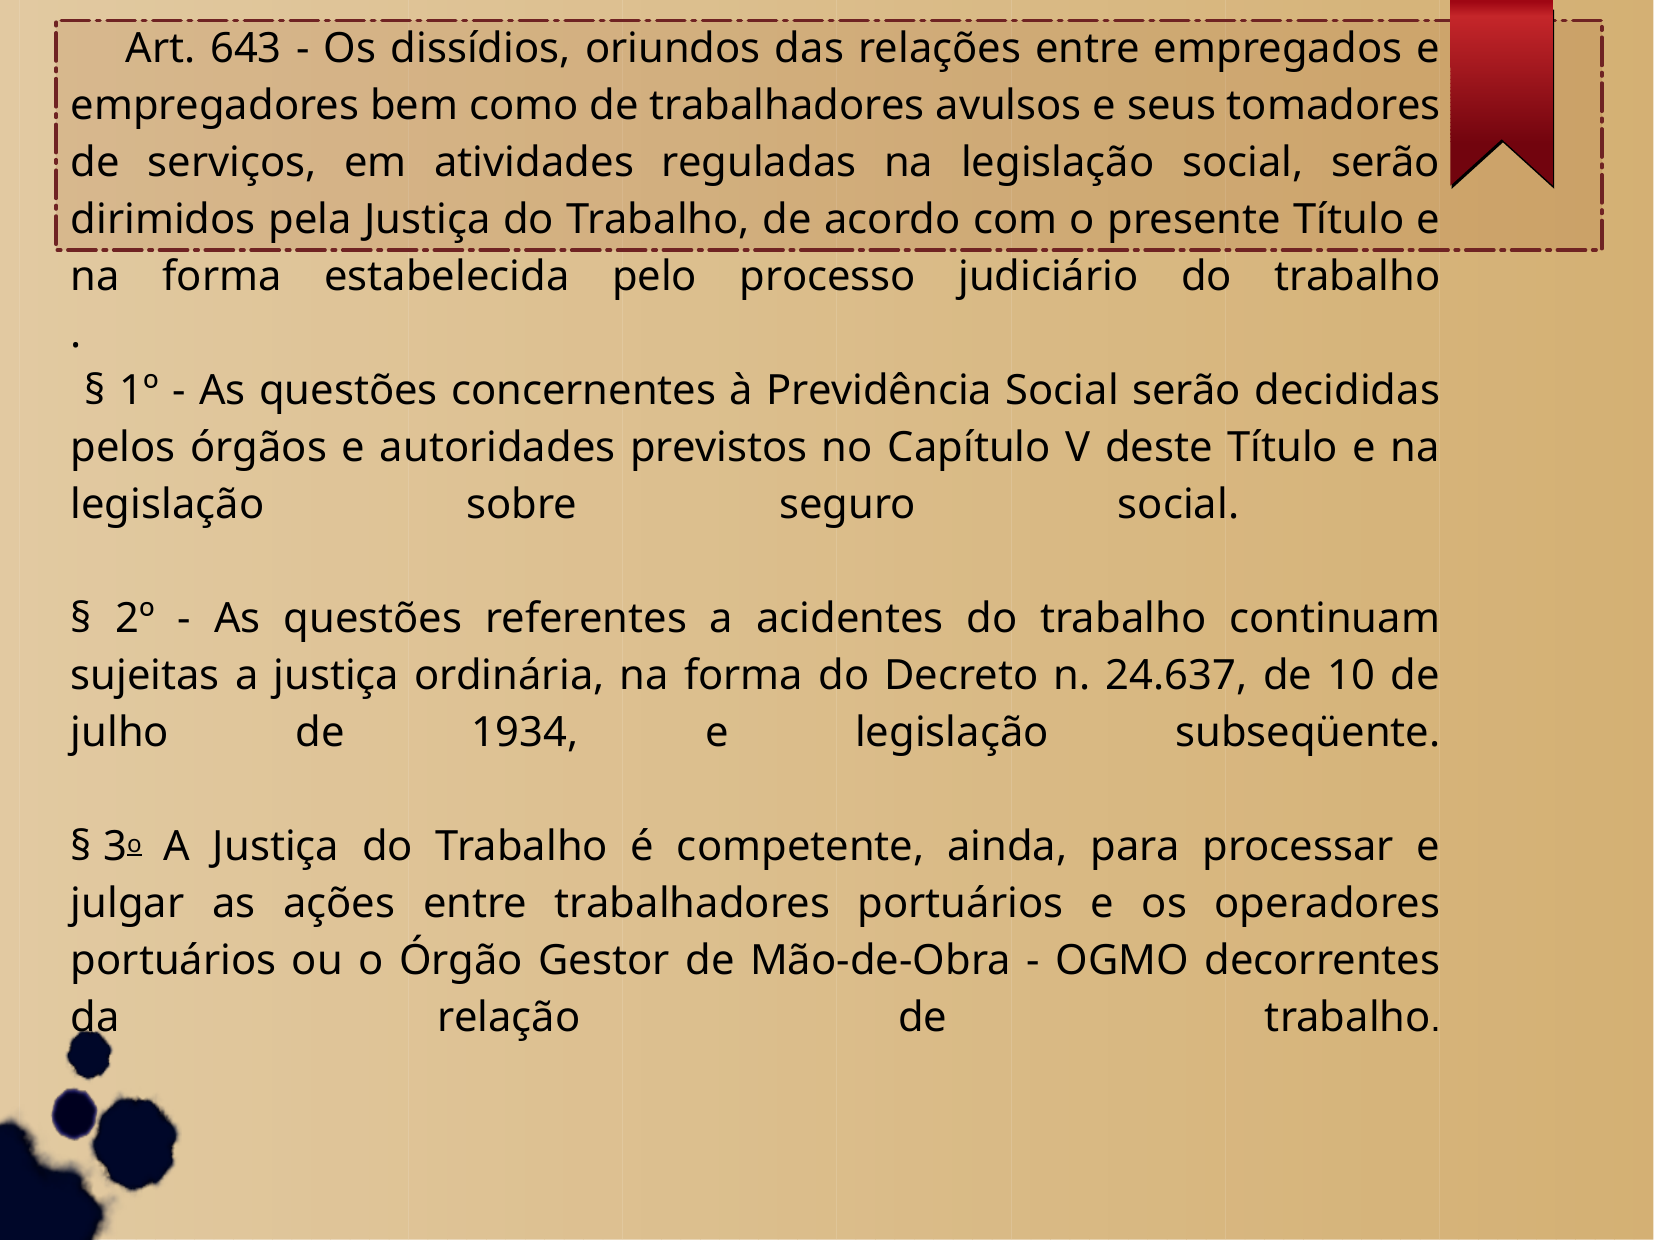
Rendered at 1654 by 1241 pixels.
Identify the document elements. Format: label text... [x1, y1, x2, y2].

title Art. 643 - Os dissídios, oriundos das relações entre empregados e empregadores bem como de trabalhadores avulsos e seus tomadores de serviços, em atividades reguladas na legislação social, serão dirimidos pela Justiça do Trabalho, de acordo com o presente Título e na forma estabelecida pelo processo judiciário do trabalho . § 1º - As questões concernentes à Previdência Social serão decididas pelos órgãos e autoridades previstos no Capítulo V deste Título e na legislação sobre seguro social. § 2º - As questões referentes a acidentes do trabalho continuam sujeitas a justiça ordinária, na forma do Decreto n. 24.637, de 10 de julho de 1934, e legislação subseqüente. § 3o A Justiça do Trabalho é competente, ainda, para processar e julgar as ações entre trabalhadores portuários e os operadores portuários ou o Órgão Gestor de Mão-de-Obra - OGMO decorrentes da relação de trabalho. [70, 23, 1441, 1123]
